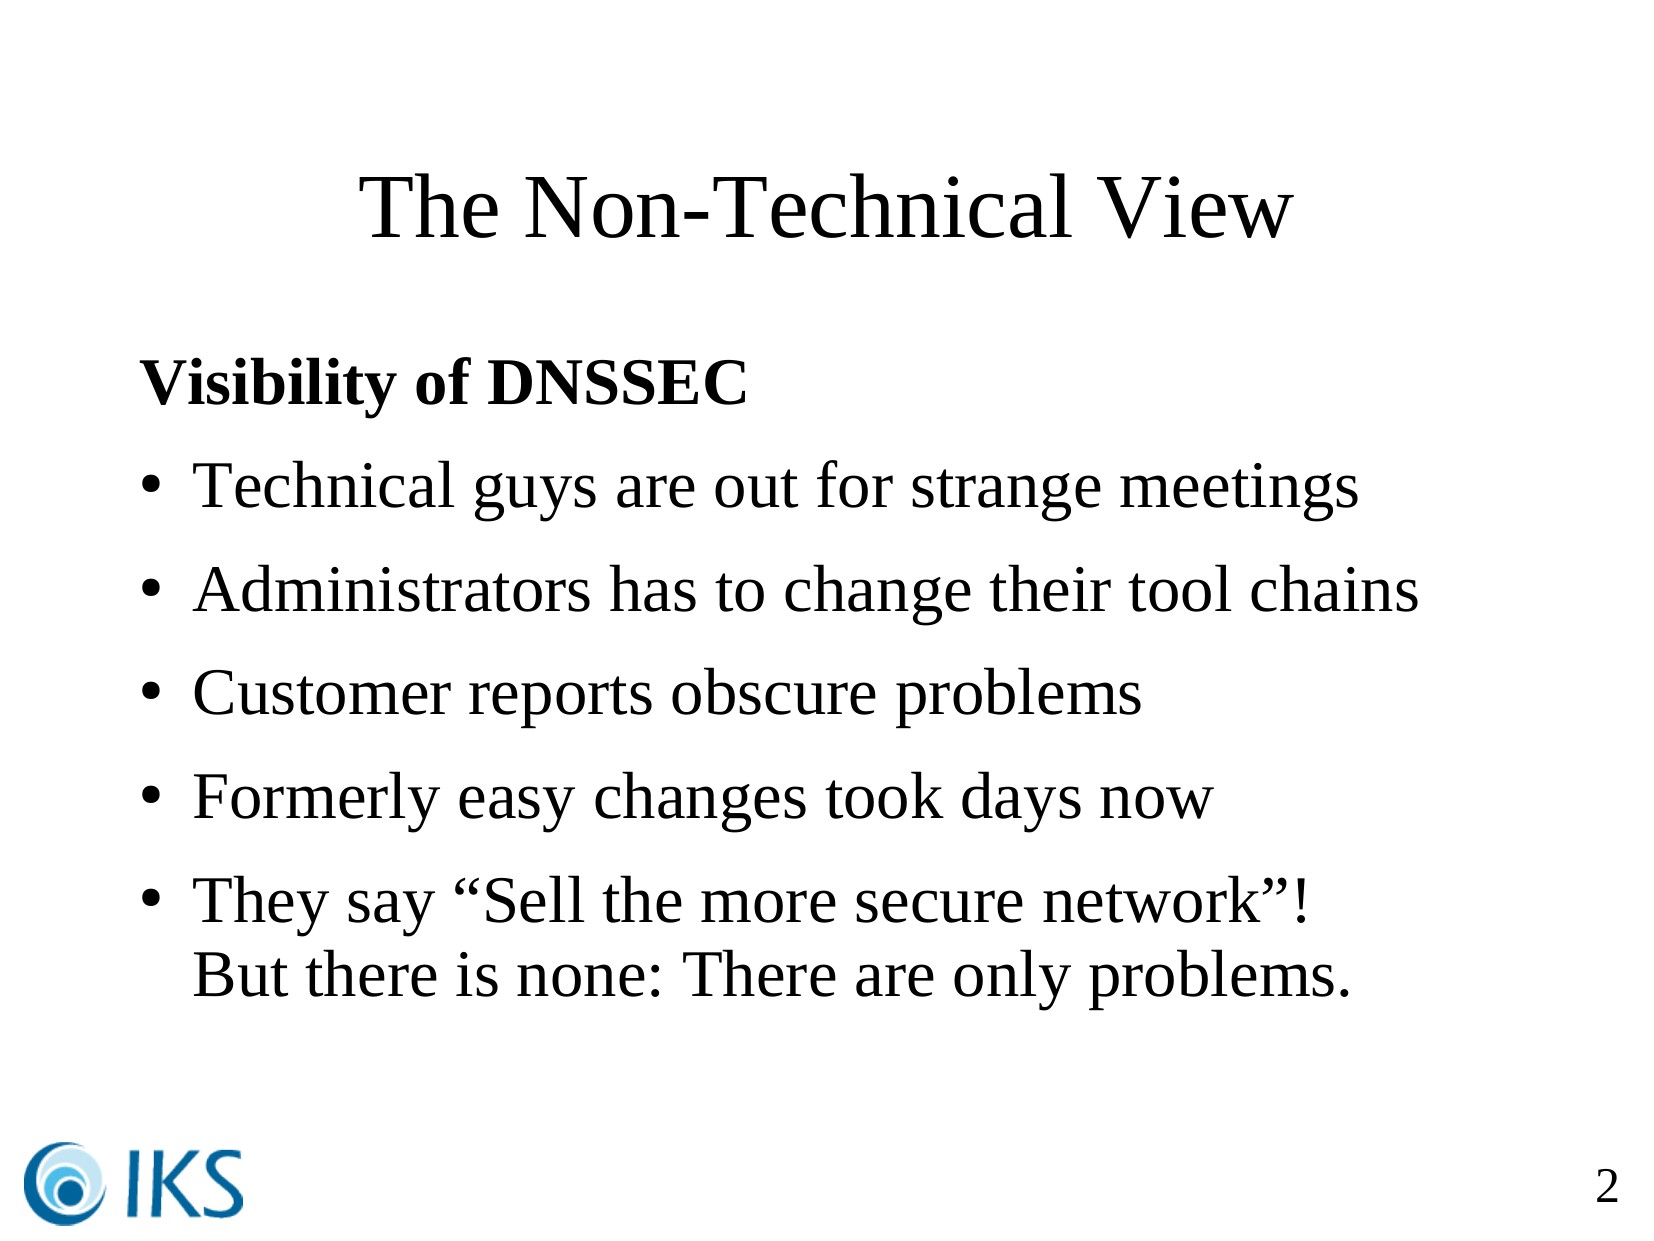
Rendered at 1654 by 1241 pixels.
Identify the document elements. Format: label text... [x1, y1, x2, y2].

list Visibility of DNSSEC Technical guys are out for strange meetings Administrators has to change their tool chains Customer reports obscure problems Formerly easy changes took days now They say “Sell the more secure network”! But there is none: There are only problems. [121, 344, 1534, 1144]
title The Non-Technical View [121, 102, 1534, 311]
picture [24, 1142, 243, 1226]
